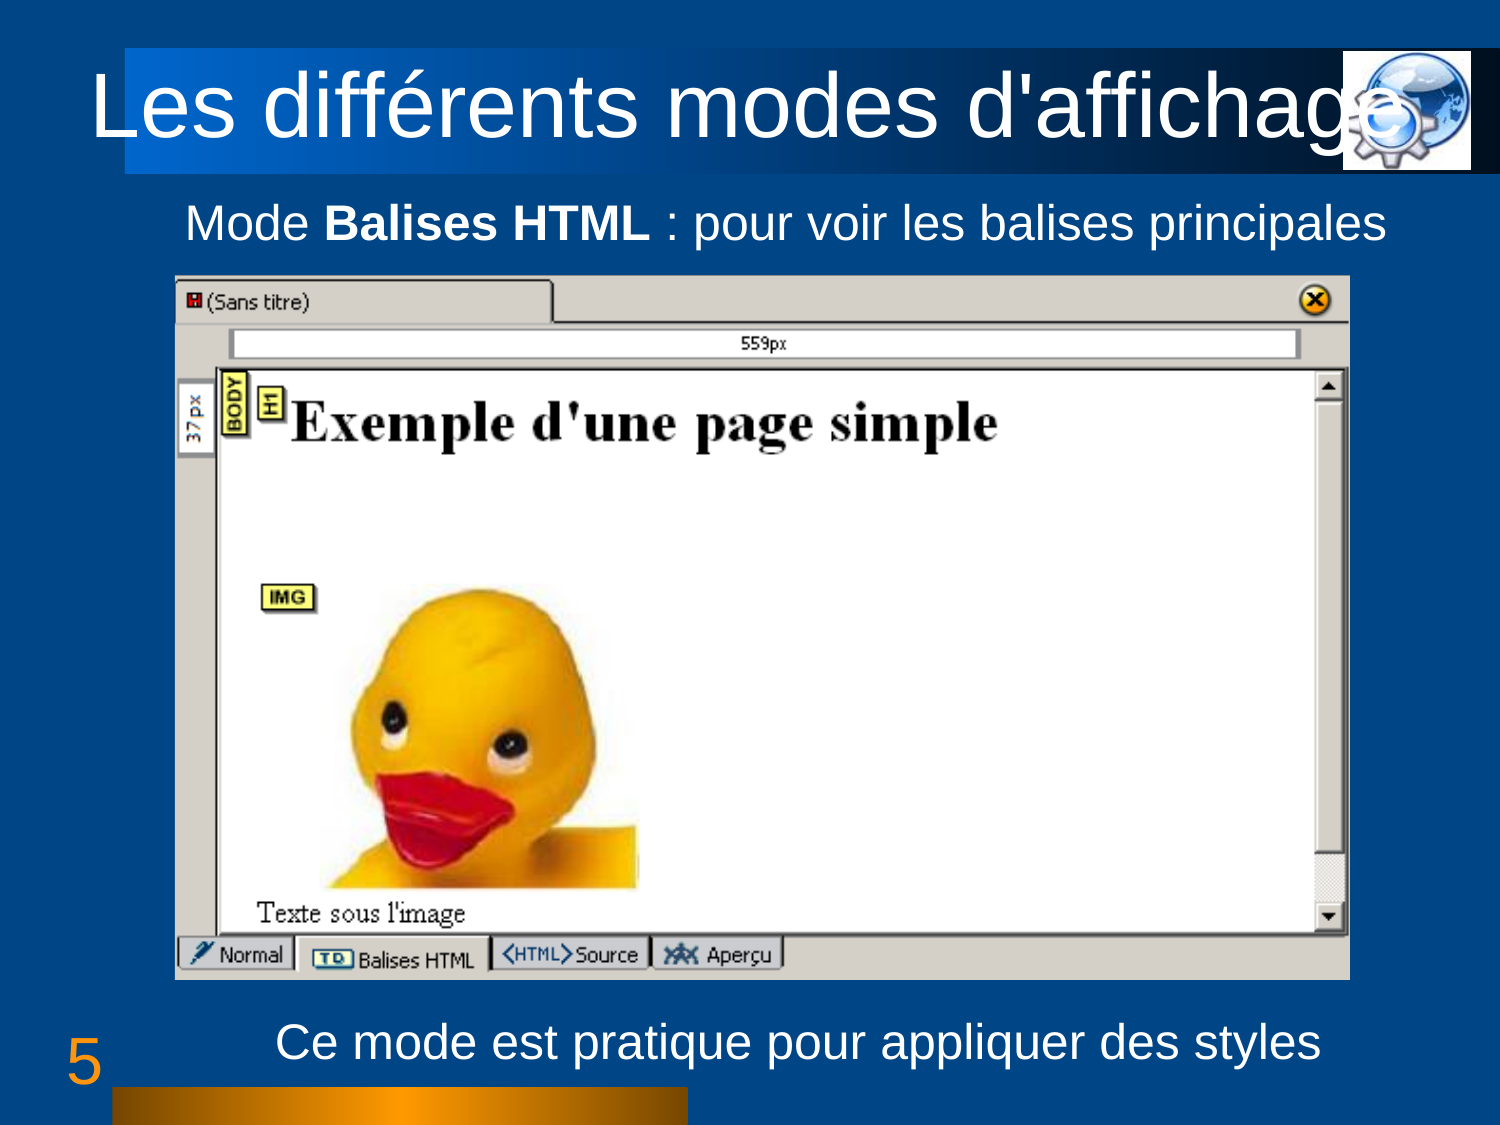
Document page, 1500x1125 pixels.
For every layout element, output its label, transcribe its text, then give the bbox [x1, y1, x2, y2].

text_box Mode Balises HTML : pour voir les balises principales [169, 187, 1405, 259]
picture [1343, 51, 1471, 170]
title Les différents modes d'affichage [75, 47, 1463, 166]
chart [174, 275, 1351, 980]
text_box Ce mode est pratique pour appliquer des styles [259, 1006, 1339, 1078]
